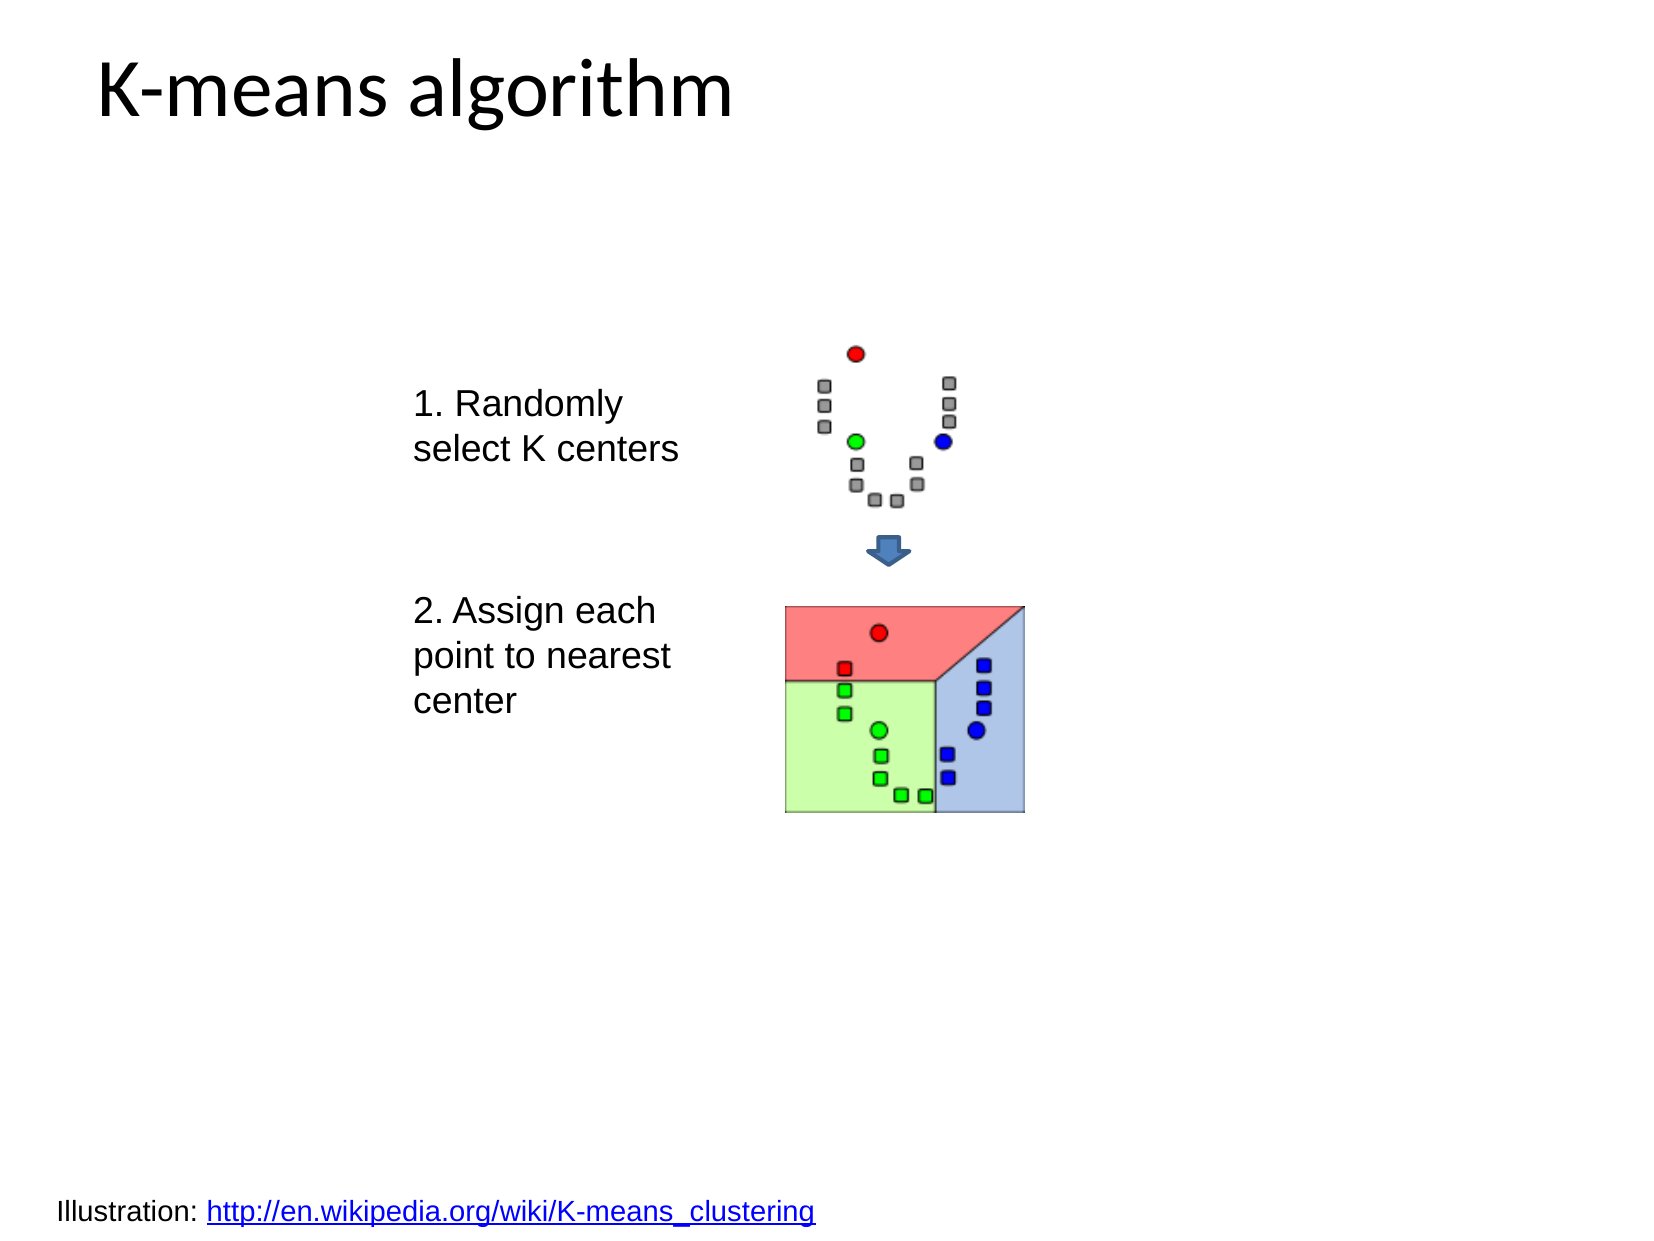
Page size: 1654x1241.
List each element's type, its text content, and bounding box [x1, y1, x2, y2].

picture [771, 330, 986, 538]
picture [785, 606, 1025, 813]
text_box 2. Assign each point to nearest center [398, 578, 730, 729]
title K-means algorithm [82, 0, 1571, 166]
text_box Illustration: http://en.wikipedia.org/wiki/K-means_clustering [41, 1184, 831, 1235]
text_box [868, 537, 910, 565]
text_box 1. Randomly select K centers [398, 371, 744, 477]
